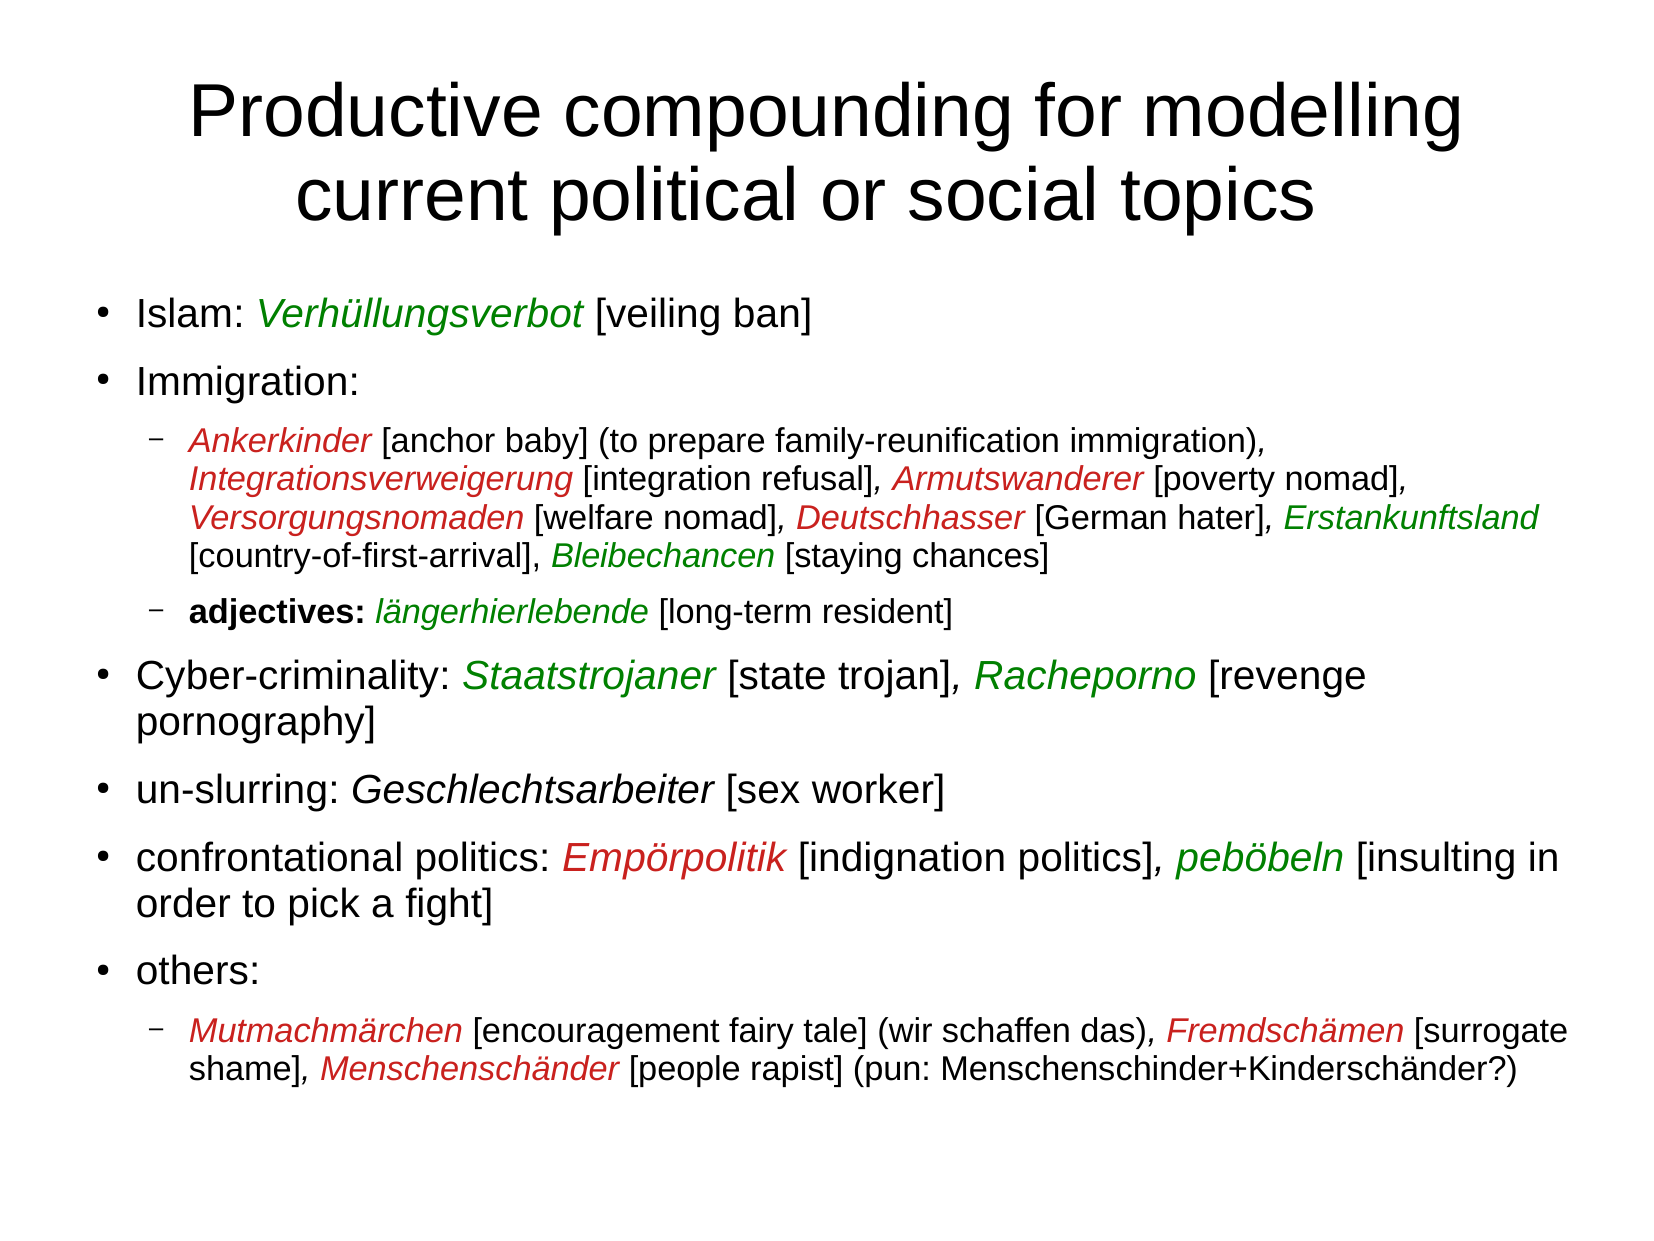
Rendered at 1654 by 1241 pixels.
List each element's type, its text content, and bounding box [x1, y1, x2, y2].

title Productive compounding for modelling current political or social topics [82, 49, 1571, 257]
list Islam: Verhüllungsverbot [veiling ban] Immigration: Ankerkinder [anchor baby] (to prepare family-reunification immigration), Integrationsverweigerung [integration refusal], Armutswanderer [poverty nomad], Versorgungsnomaden [welfare nomad], Deutschhasser [German hater], Erstankunftsland [country-of-first-arrival], Bleibechancen [staying chances] adjectives: längerhierlebende [long-term resident] Cyber-criminality: Staatstrojaner [state trojan], Racheporno [revenge pornography] un-slurring: Geschlechtsarbeiter [sex worker] confrontational politics: Empörpolitik [indignation politics], peböbeln [insulting in order to pick a fight] others: Mutmachmärchen [encouragement fairy tale] (wir schaffen das), Fremdschämen [surrogate shame], Menschenschänder [people rapist] (pun: Menschenschinder+Kinderschänder?) [82, 290, 1571, 1111]
